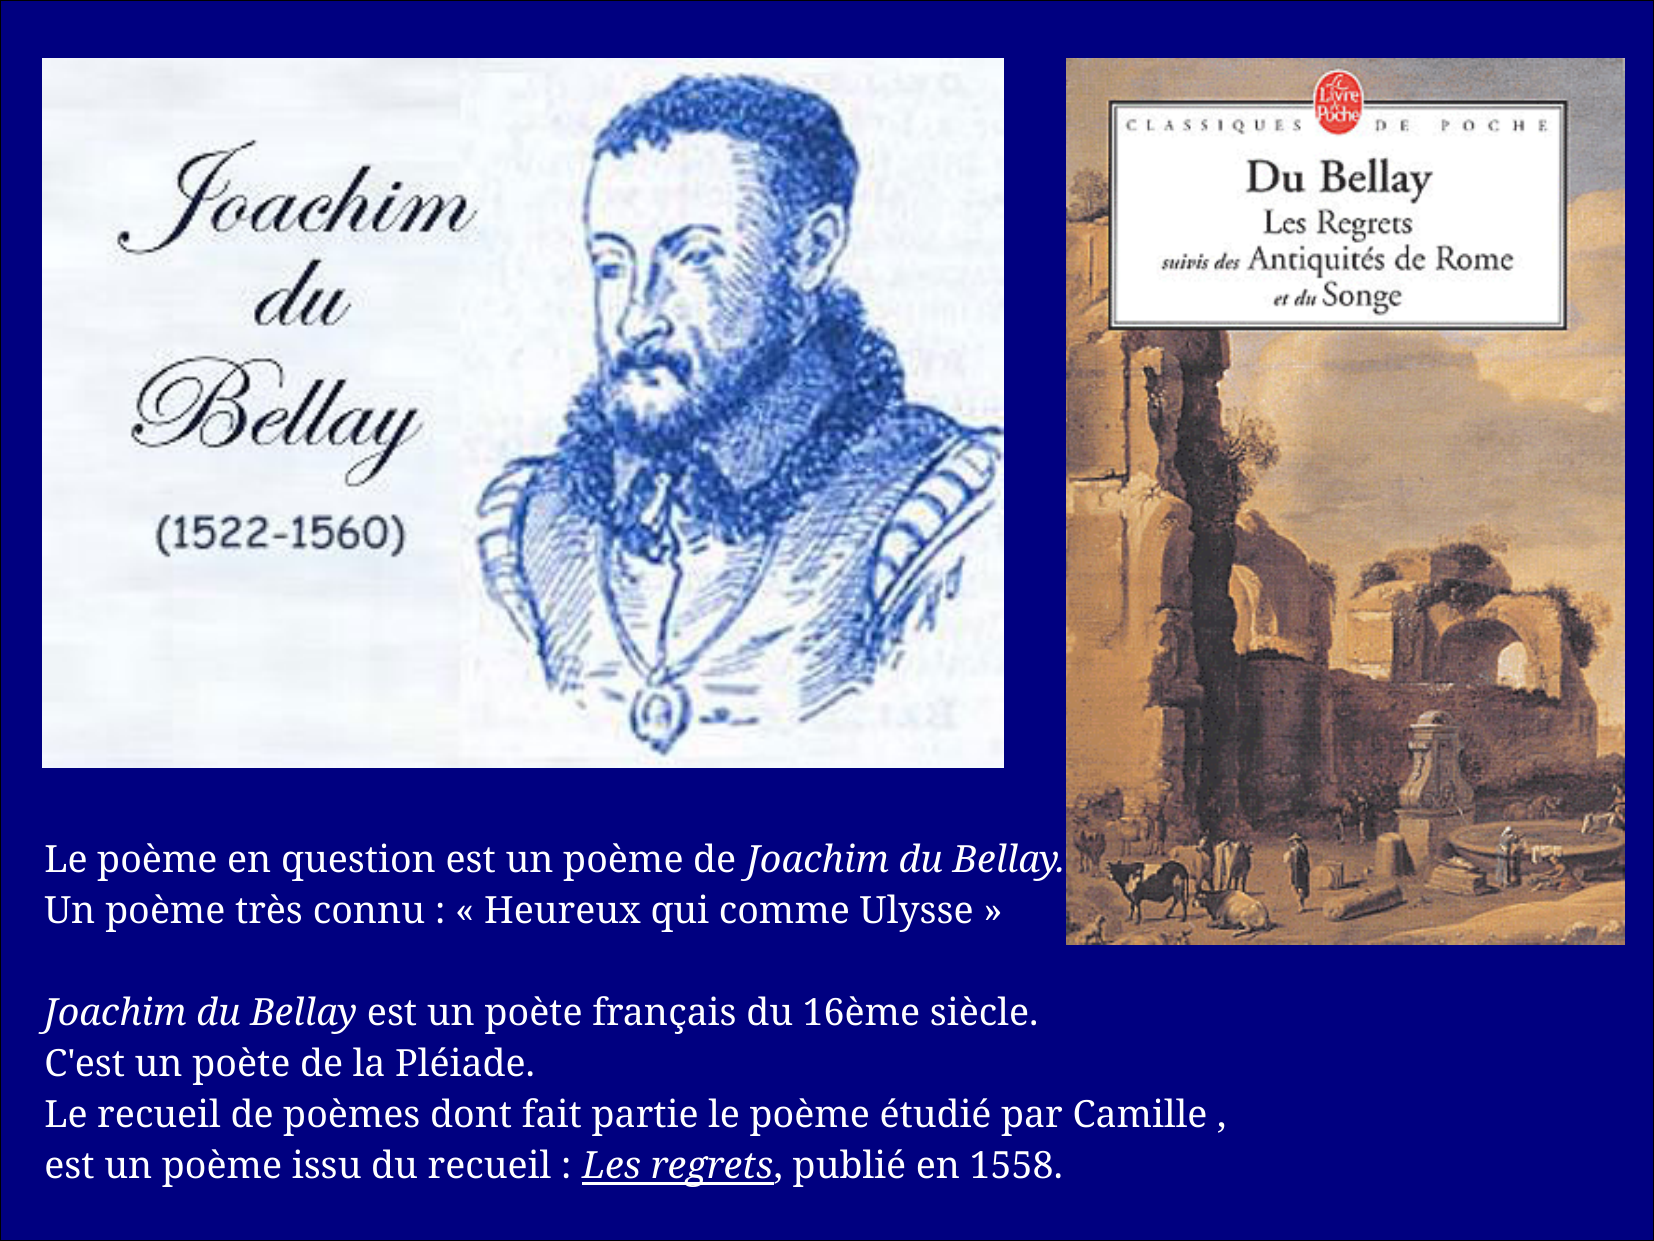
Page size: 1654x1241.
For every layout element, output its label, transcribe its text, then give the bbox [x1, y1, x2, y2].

picture [1066, 58, 1625, 945]
text_box Le poème en question est un poème de Joachim du Bellay. Un poème très connu : « Heureux qui comme Ulysse » Joachim du Bellay est un poète français du 16ème siècle. C'est un poète de la Pléiade. Le recueil de poèmes dont fait partie le poème étudié par Camille , est un poème issu du recueil : Les regrets, publié en 1558. [29, 825, 1154, 1142]
picture [42, 58, 1004, 768]
text_box [0, 0, 1654, 1241]
